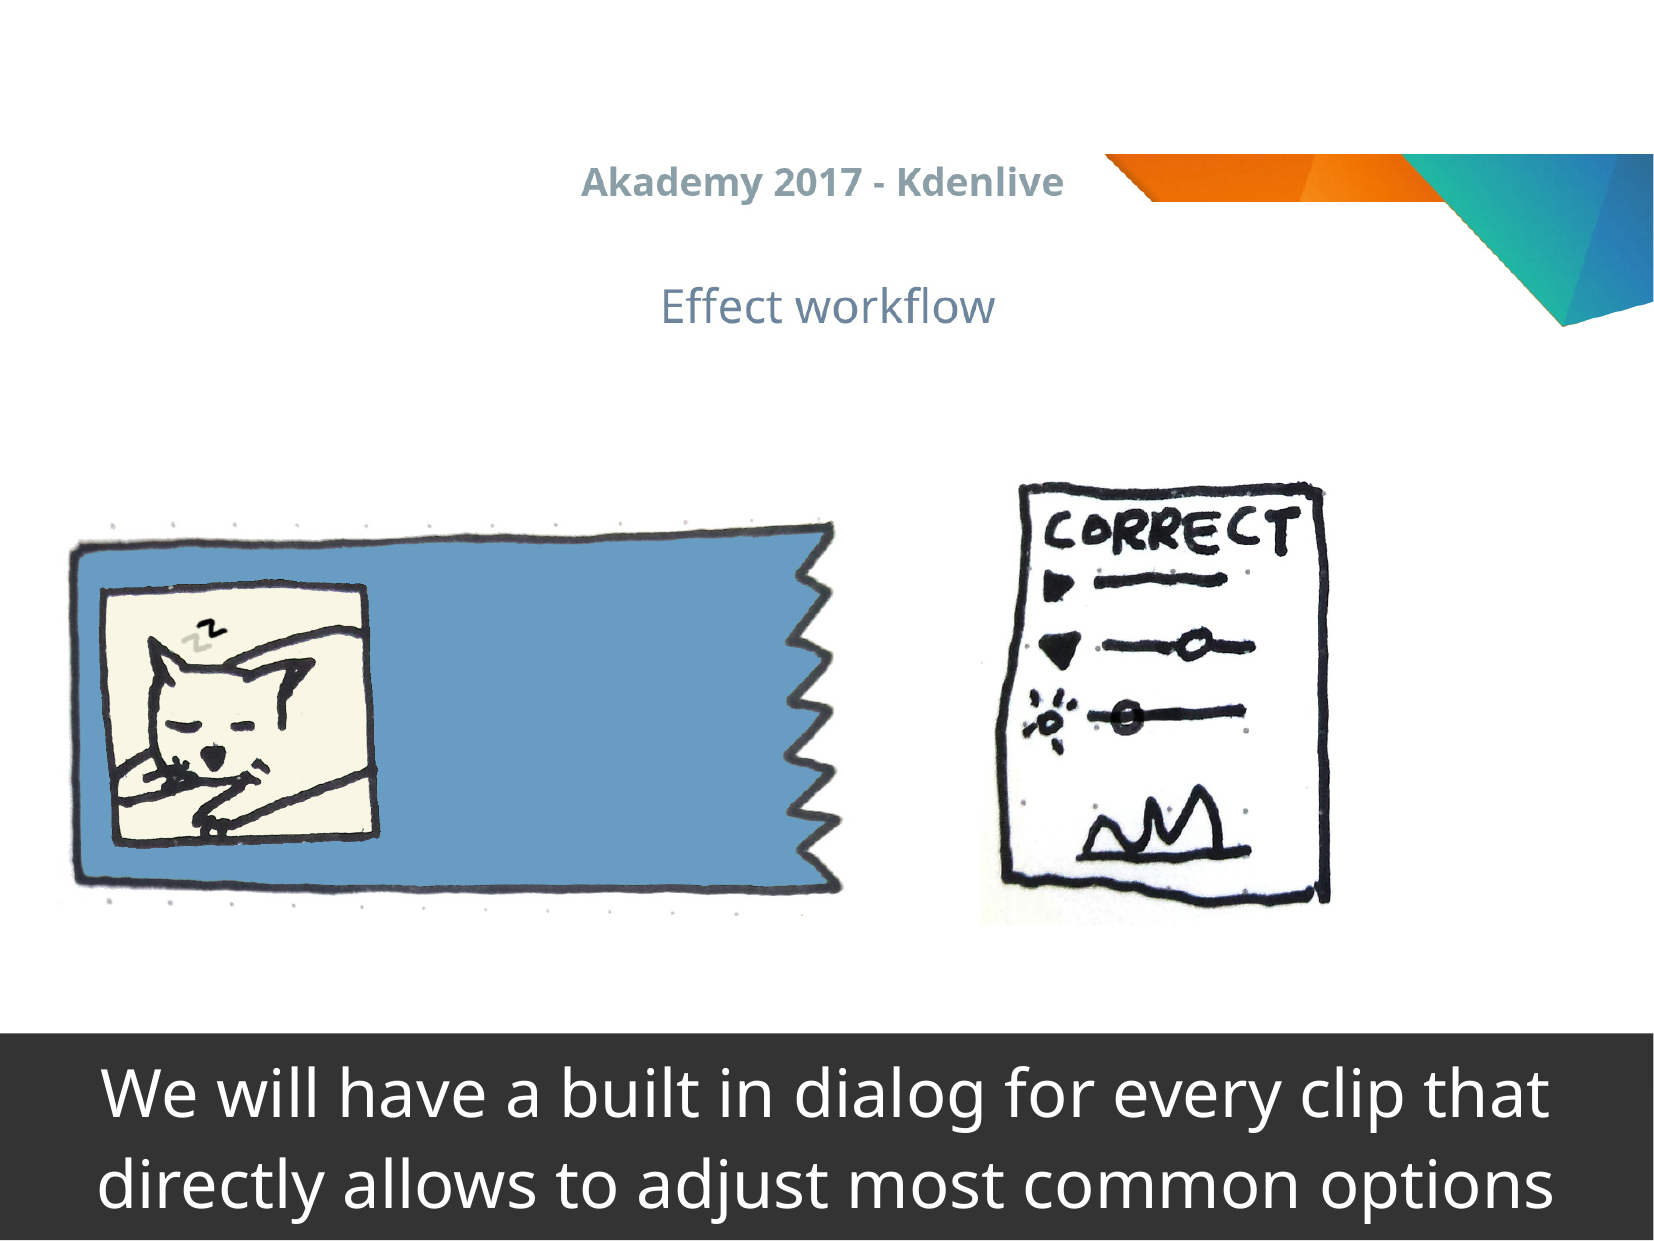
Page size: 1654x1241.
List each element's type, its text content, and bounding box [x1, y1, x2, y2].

title We will have a built in dialog for every clip that directly allows to adjust most common options [0, 1033, 1654, 1241]
picture [0, 154, 1654, 1033]
